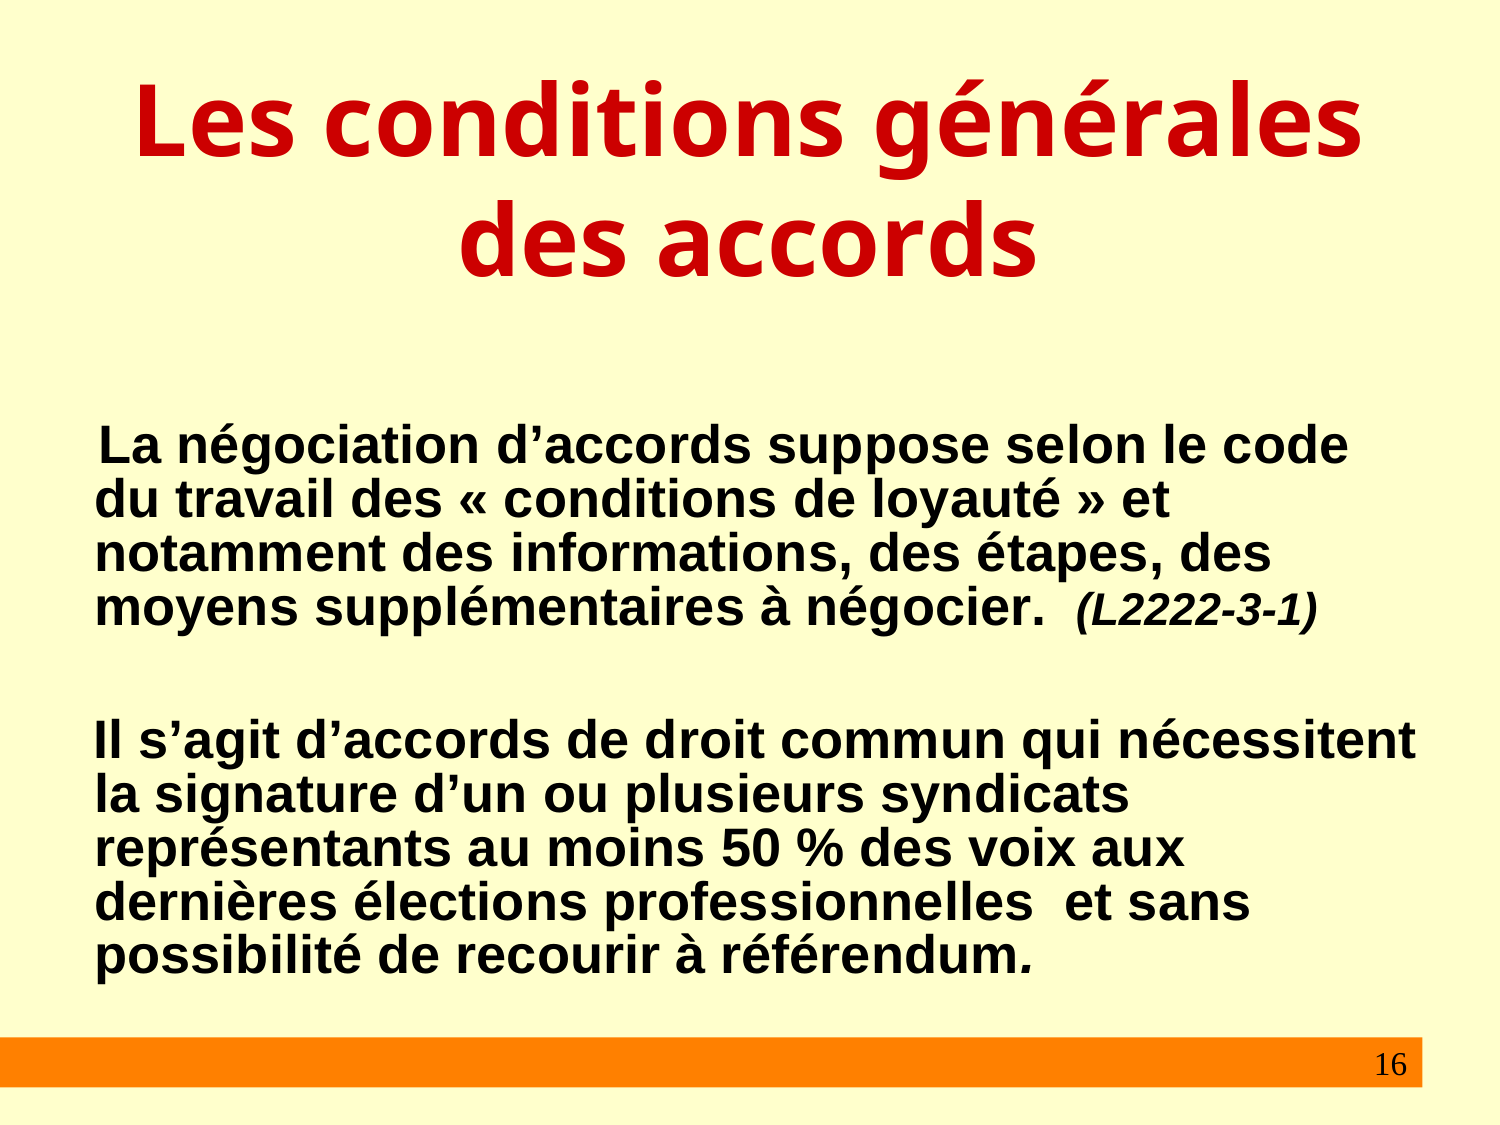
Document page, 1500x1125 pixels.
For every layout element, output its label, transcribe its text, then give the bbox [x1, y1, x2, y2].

title Les conditions générales des accords [74, 0, 1423, 122]
text_box <numéro> [0, 1037, 1423, 1088]
list La négociation d’accords suppose selon le code du travail des « conditions de loyauté » et notamment des informations, des étapes, des moyens supplémentaires à négocier. (L2222-3-1) Il s’agit d’accords de droit commun qui nécessitent la signature d’un ou plusieurs syndicats représentants au moins 50 % des voix aux dernières élections professionnelles et sans possibilité de recourir à référendum. [23, 122, 1439, 1117]
